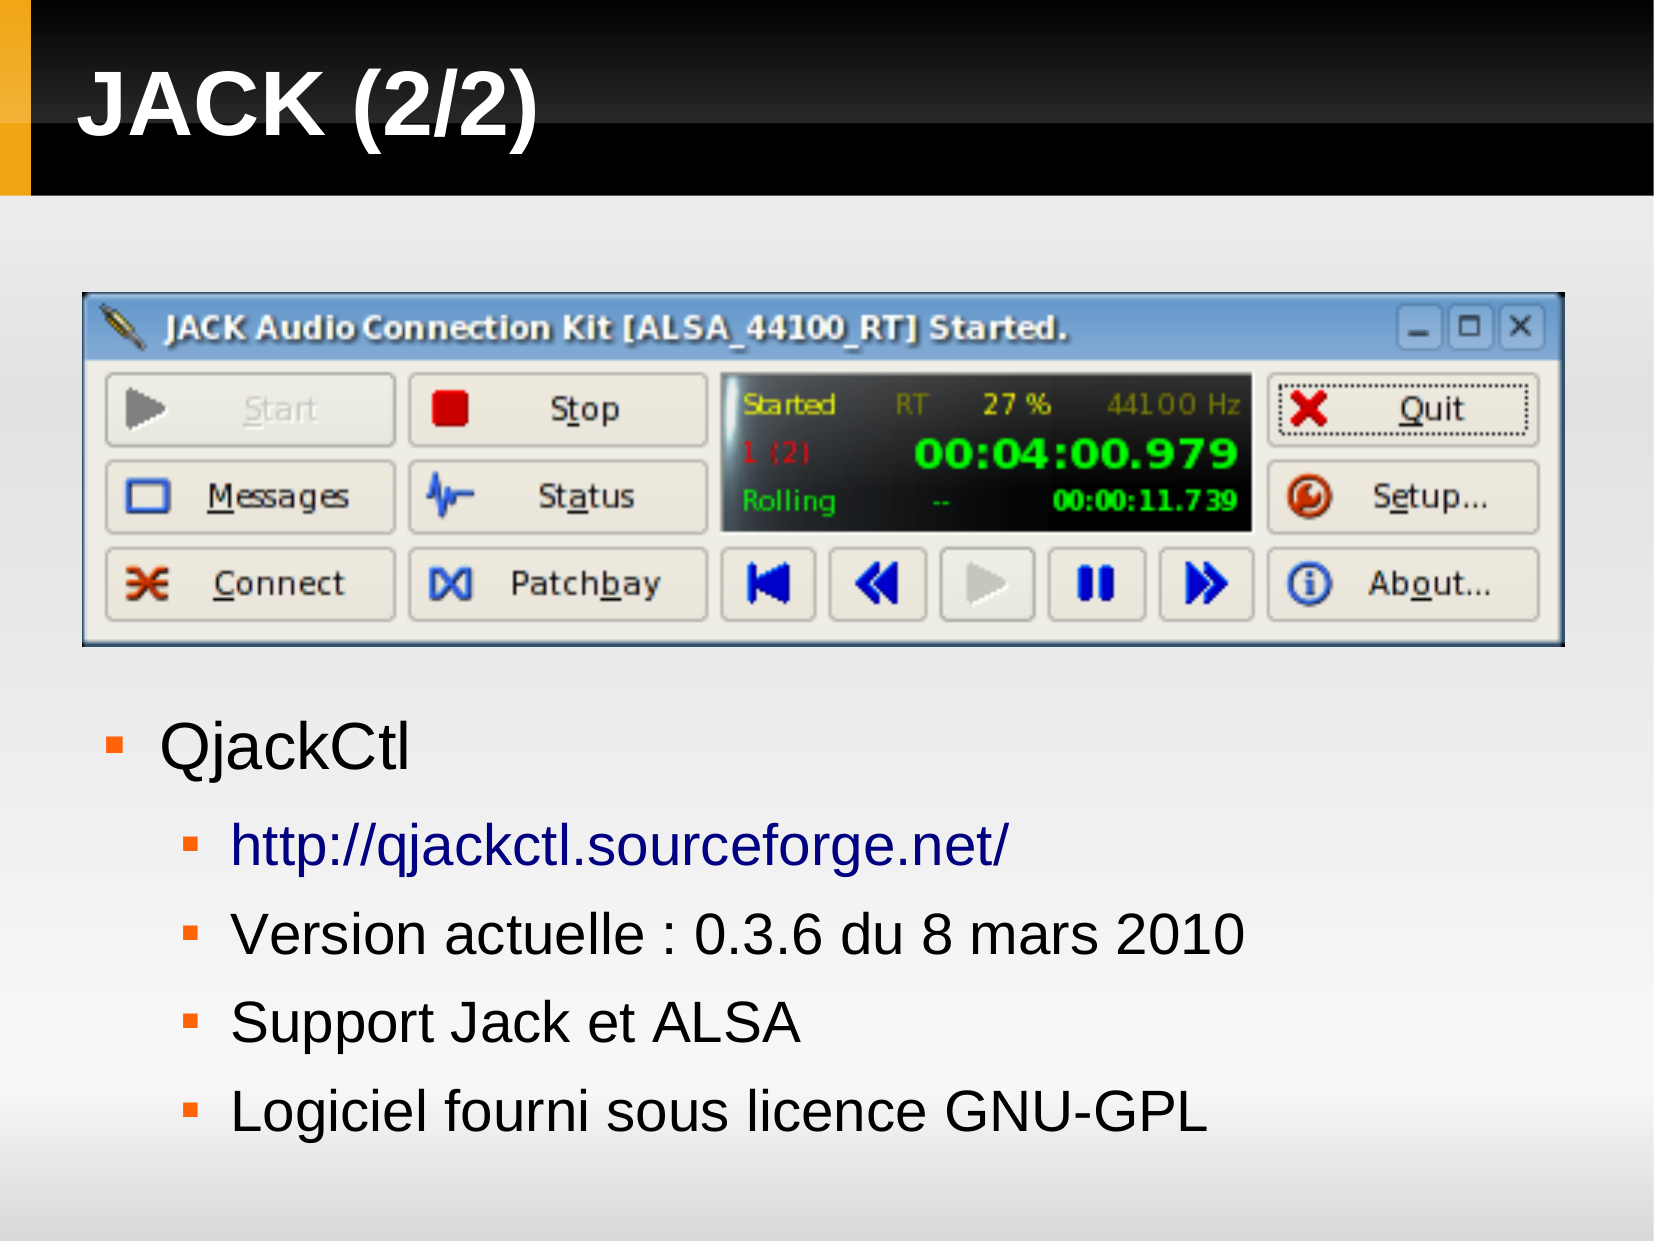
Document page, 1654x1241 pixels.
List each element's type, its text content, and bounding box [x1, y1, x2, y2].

title JACK (2/2) [76, 0, 1565, 208]
picture [0, 0, 1654, 1241]
list QjackCtl http://qjackctl.sourceforge.net/ Version actuelle : 0.3.6 du 8 mars 2010 Support Jack et ALSA Logiciel fourni sous licence GNU-GPL [88, 708, 1572, 1144]
